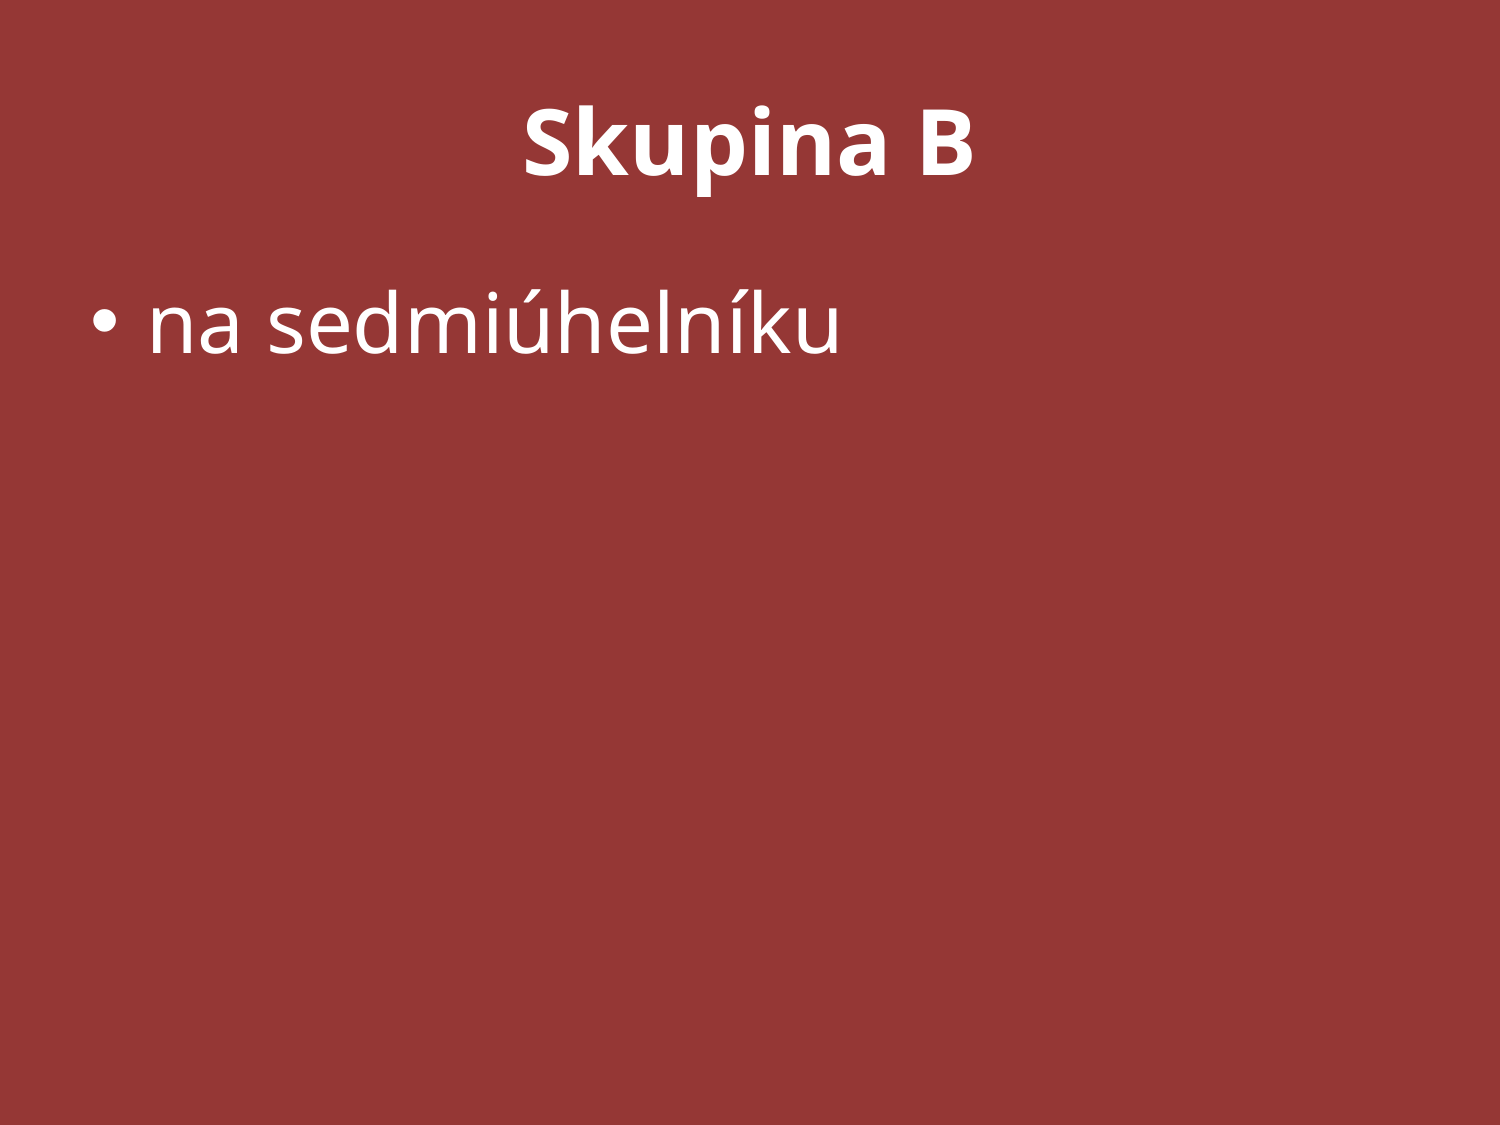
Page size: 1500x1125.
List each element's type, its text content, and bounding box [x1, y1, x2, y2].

title Skupina B [75, 45, 1426, 233]
list na sedmiúhelníku [75, 262, 1426, 1006]
